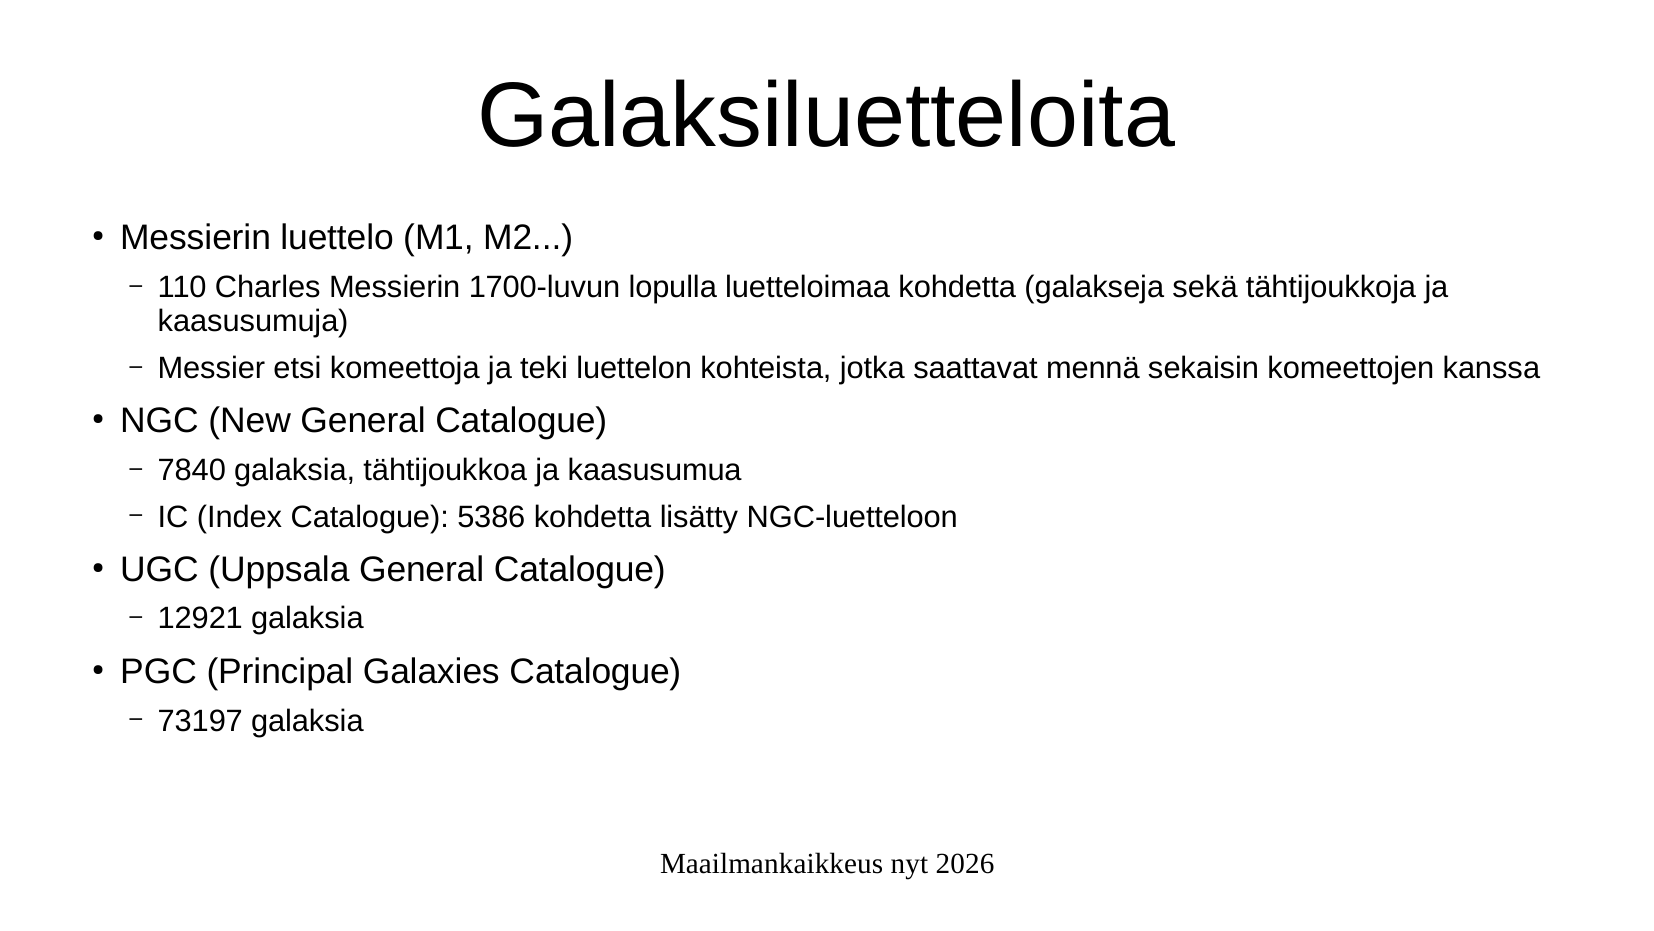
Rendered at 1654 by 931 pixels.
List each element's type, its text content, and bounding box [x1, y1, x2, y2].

title Galaksiluetteloita [82, 37, 1571, 193]
list Messierin luettelo (M1, M2...) 110 Charles Messierin 1700-luvun lopulla luetteloimaa kohdetta (galakseja sekä tähtijoukkoja ja kaasusumuja) Messier etsi komeettoja ja teki luettelon kohteista, jotka saattavat mennä sekaisin komeettojen kanssa NGC (New General Catalogue) 7840 galaksia, tähtijoukkoa ja kaasusumua IC (Index Catalogue): 5386 kohdetta lisätty NGC-luetteloon UGC (Uppsala General Catalogue) 12921 galaksia PGC (Principal Galaxies Catalogue) 73197 galaksia [82, 217, 1571, 758]
